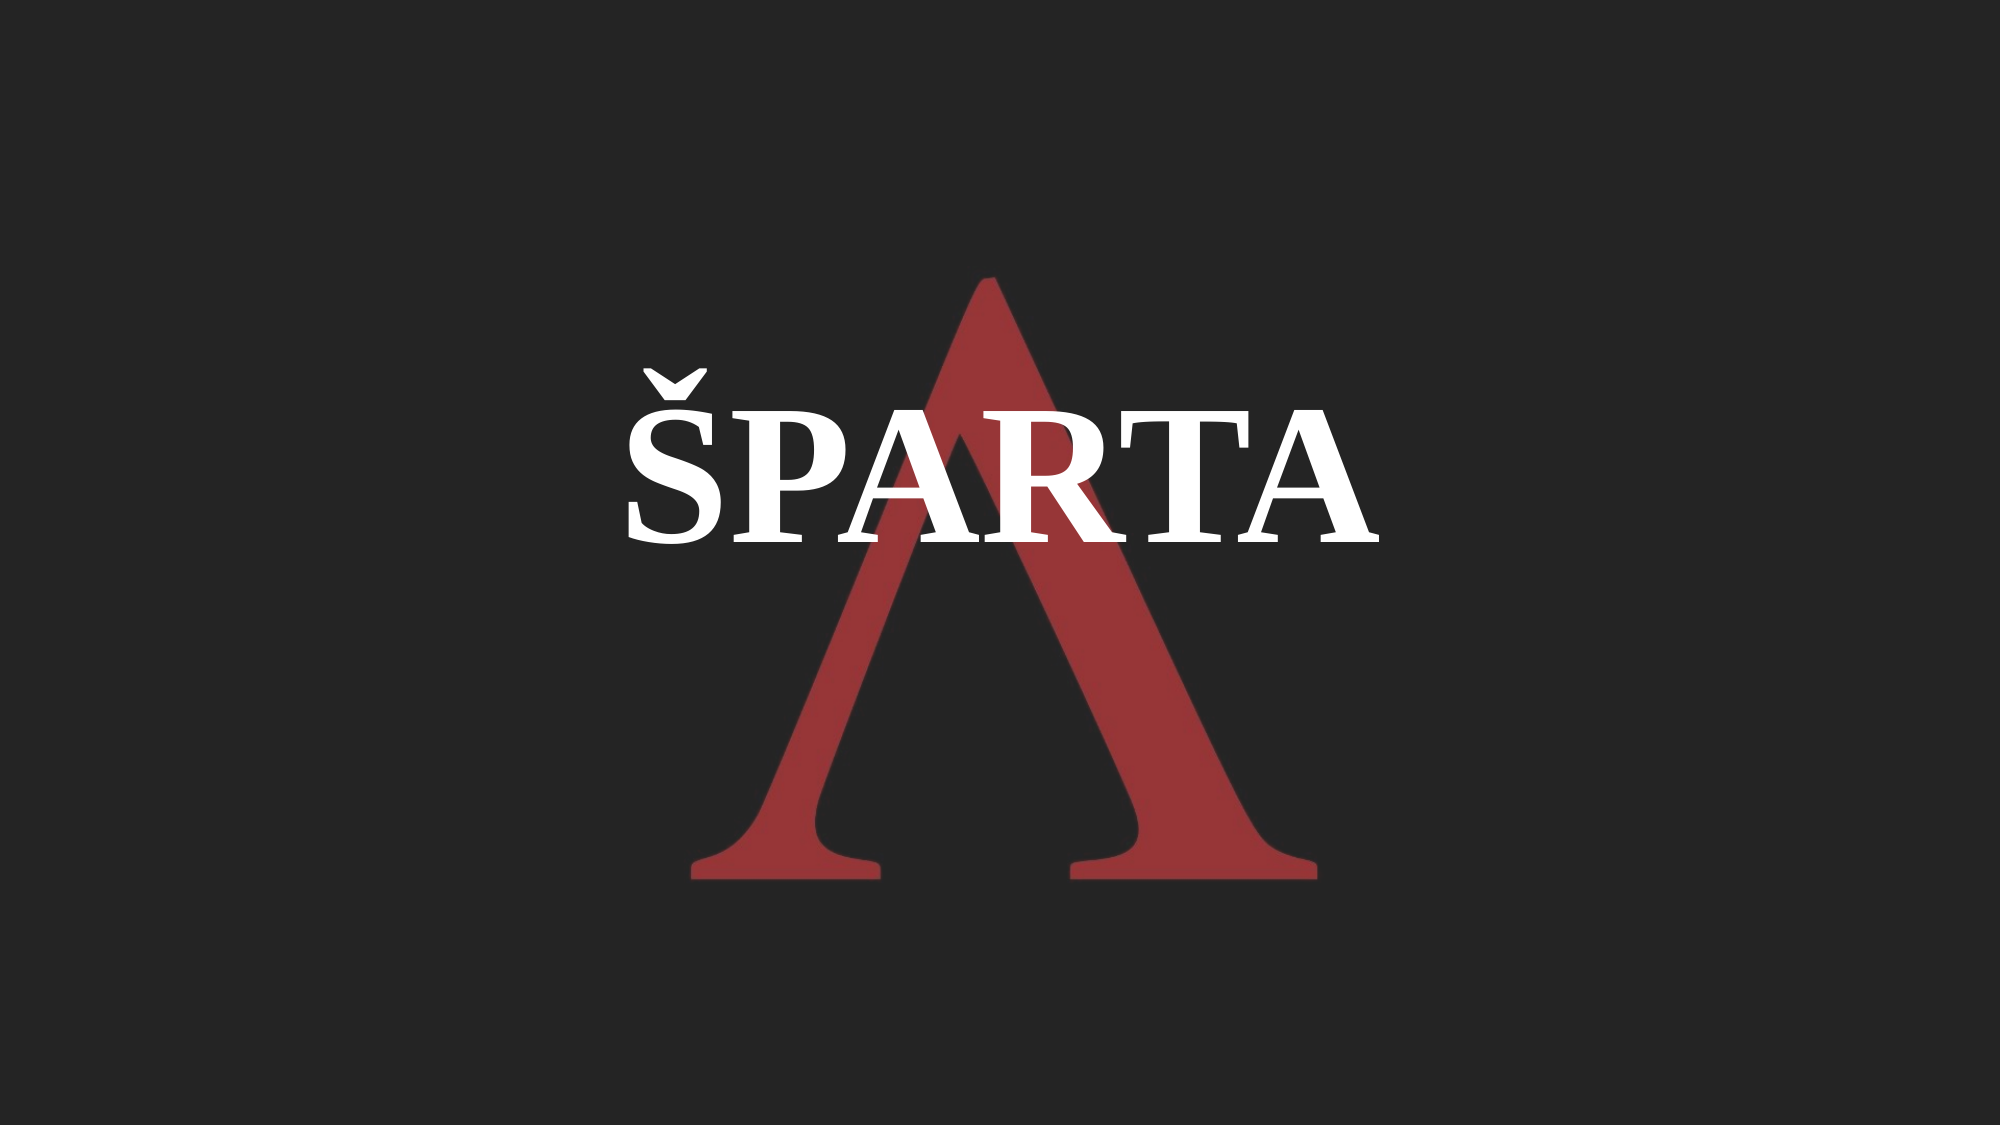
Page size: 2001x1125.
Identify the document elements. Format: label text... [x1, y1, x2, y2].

title ŠPARTA [249, 184, 1750, 594]
